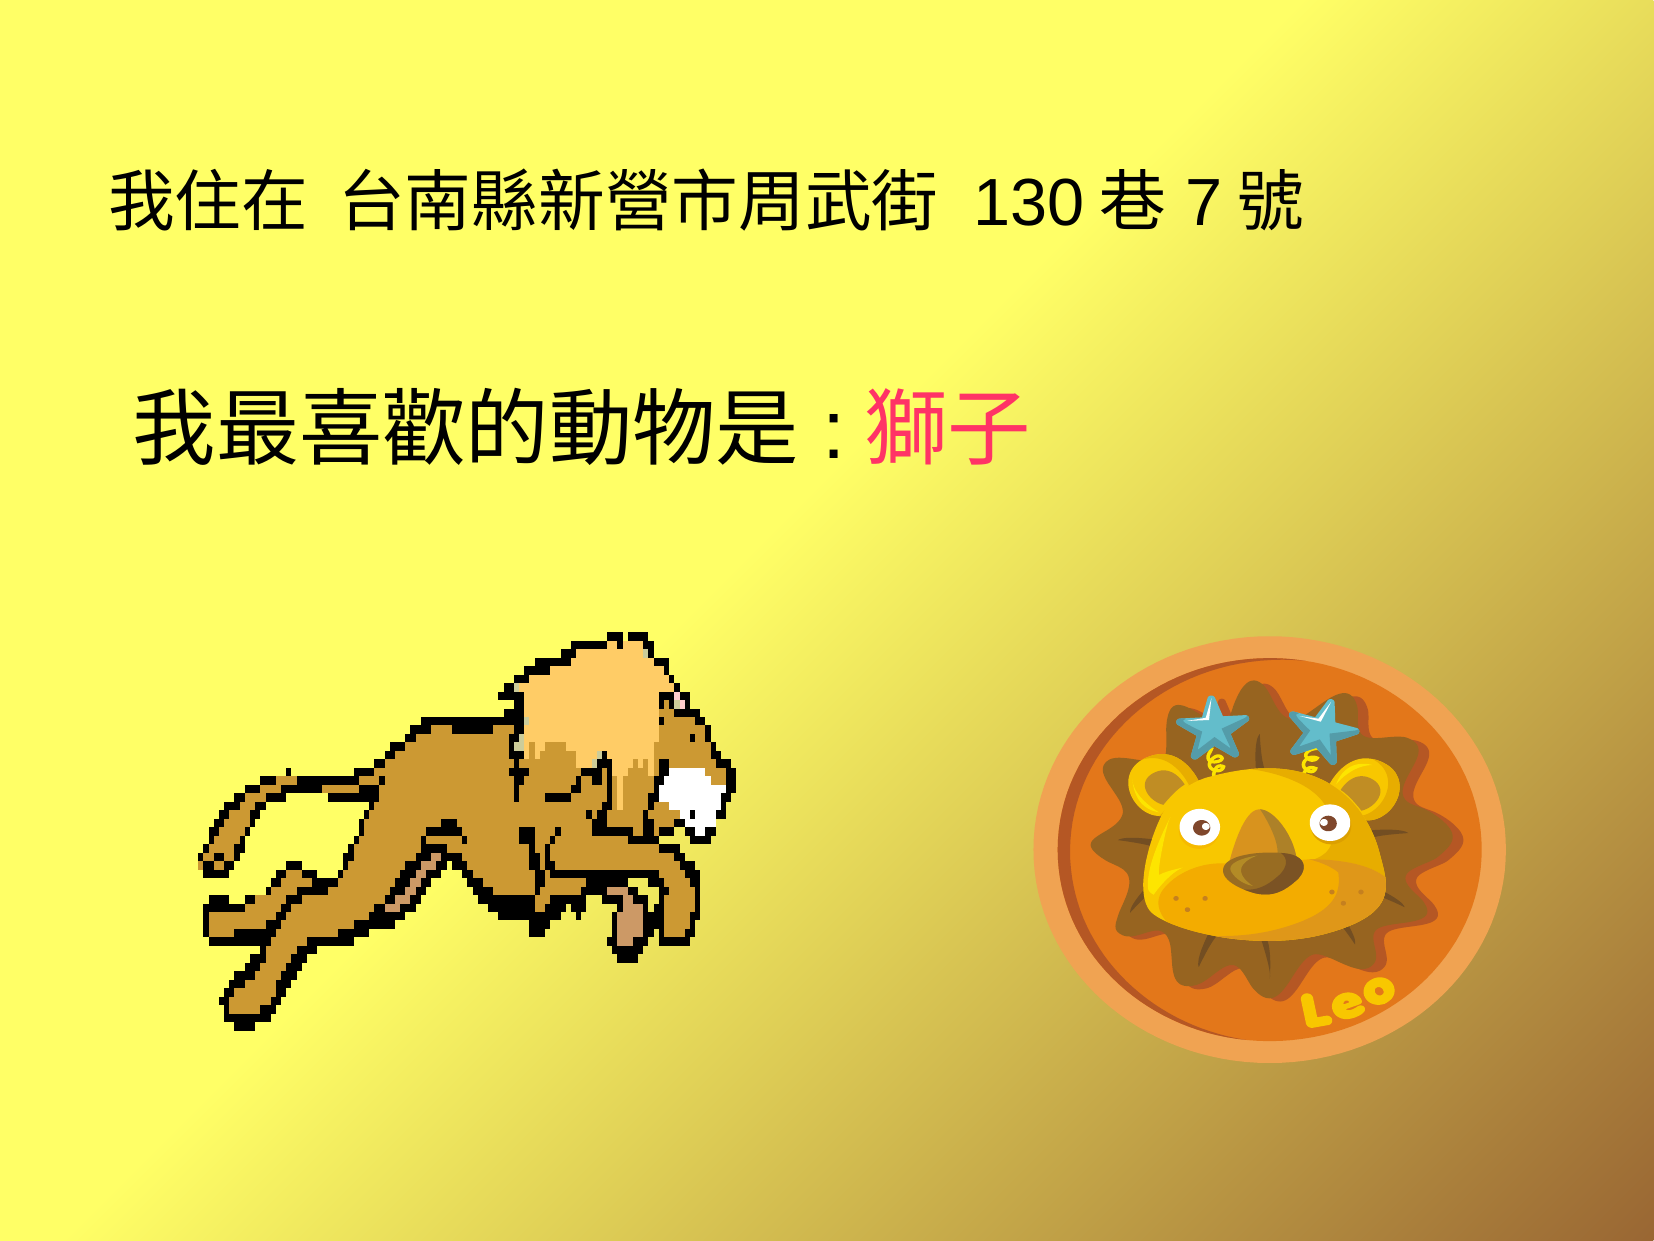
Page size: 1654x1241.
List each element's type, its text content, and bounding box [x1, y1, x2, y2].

picture [147, 531, 768, 1099]
text_box 我住在 台南縣新營市周武街 130巷7號 [59, 140, 1506, 237]
text_box 我最喜歡的動物是:獅子 [118, 354, 1447, 470]
picture [1033, 636, 1506, 1063]
